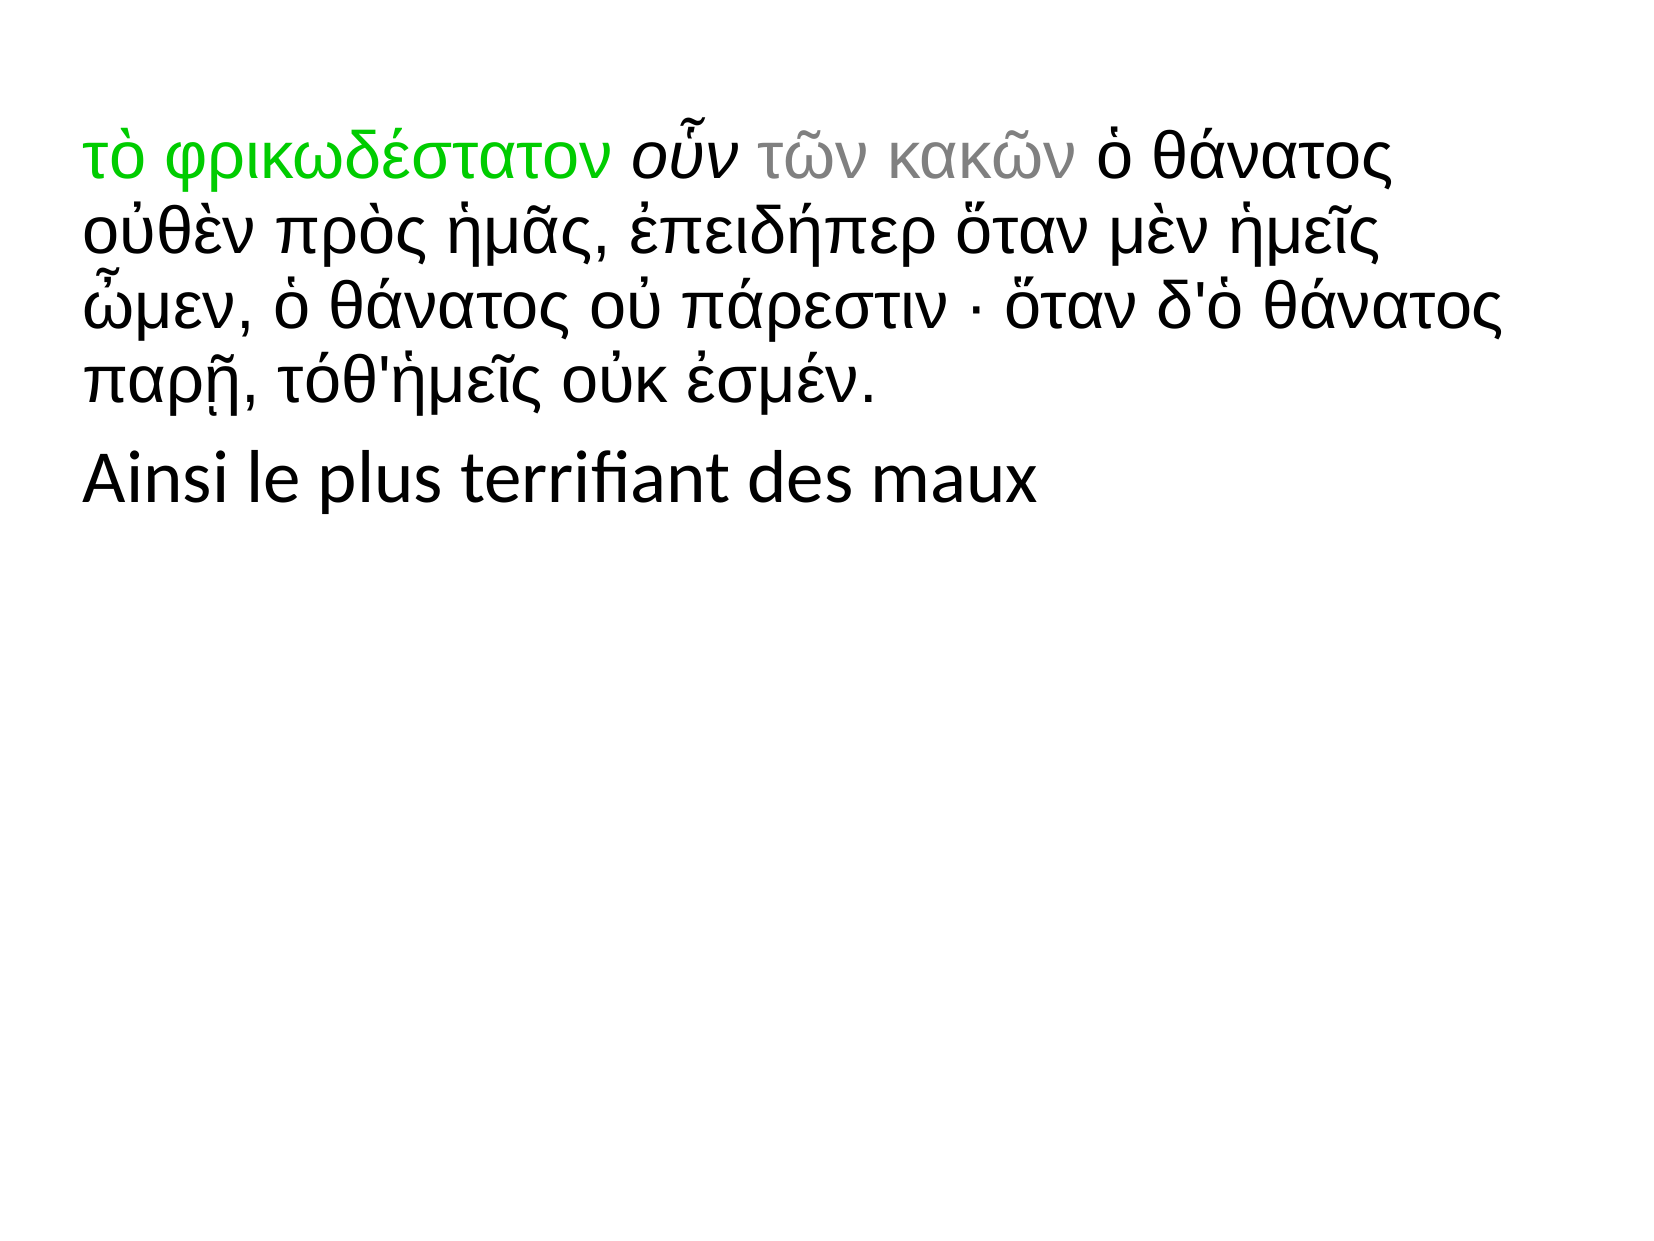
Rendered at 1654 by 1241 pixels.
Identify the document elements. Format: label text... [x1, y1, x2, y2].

list τὸ φρικωδέστατον οὗν τῶν κακῶν ὁ θάνατος οὐθὲν πρὸς ἡμᾶς, ἐπειδήπερ ὅταν μὲν ἡμεῖς ὦμεν, ὁ θάνατος οὐ πάρεστιν · ὅταν δ'ὁ θάνατος παρῇ, τόθ'ἡμεῖς οὐκ ἐσμέν. Ainsi le plus terrifiant des maux [82, 118, 1571, 1121]
